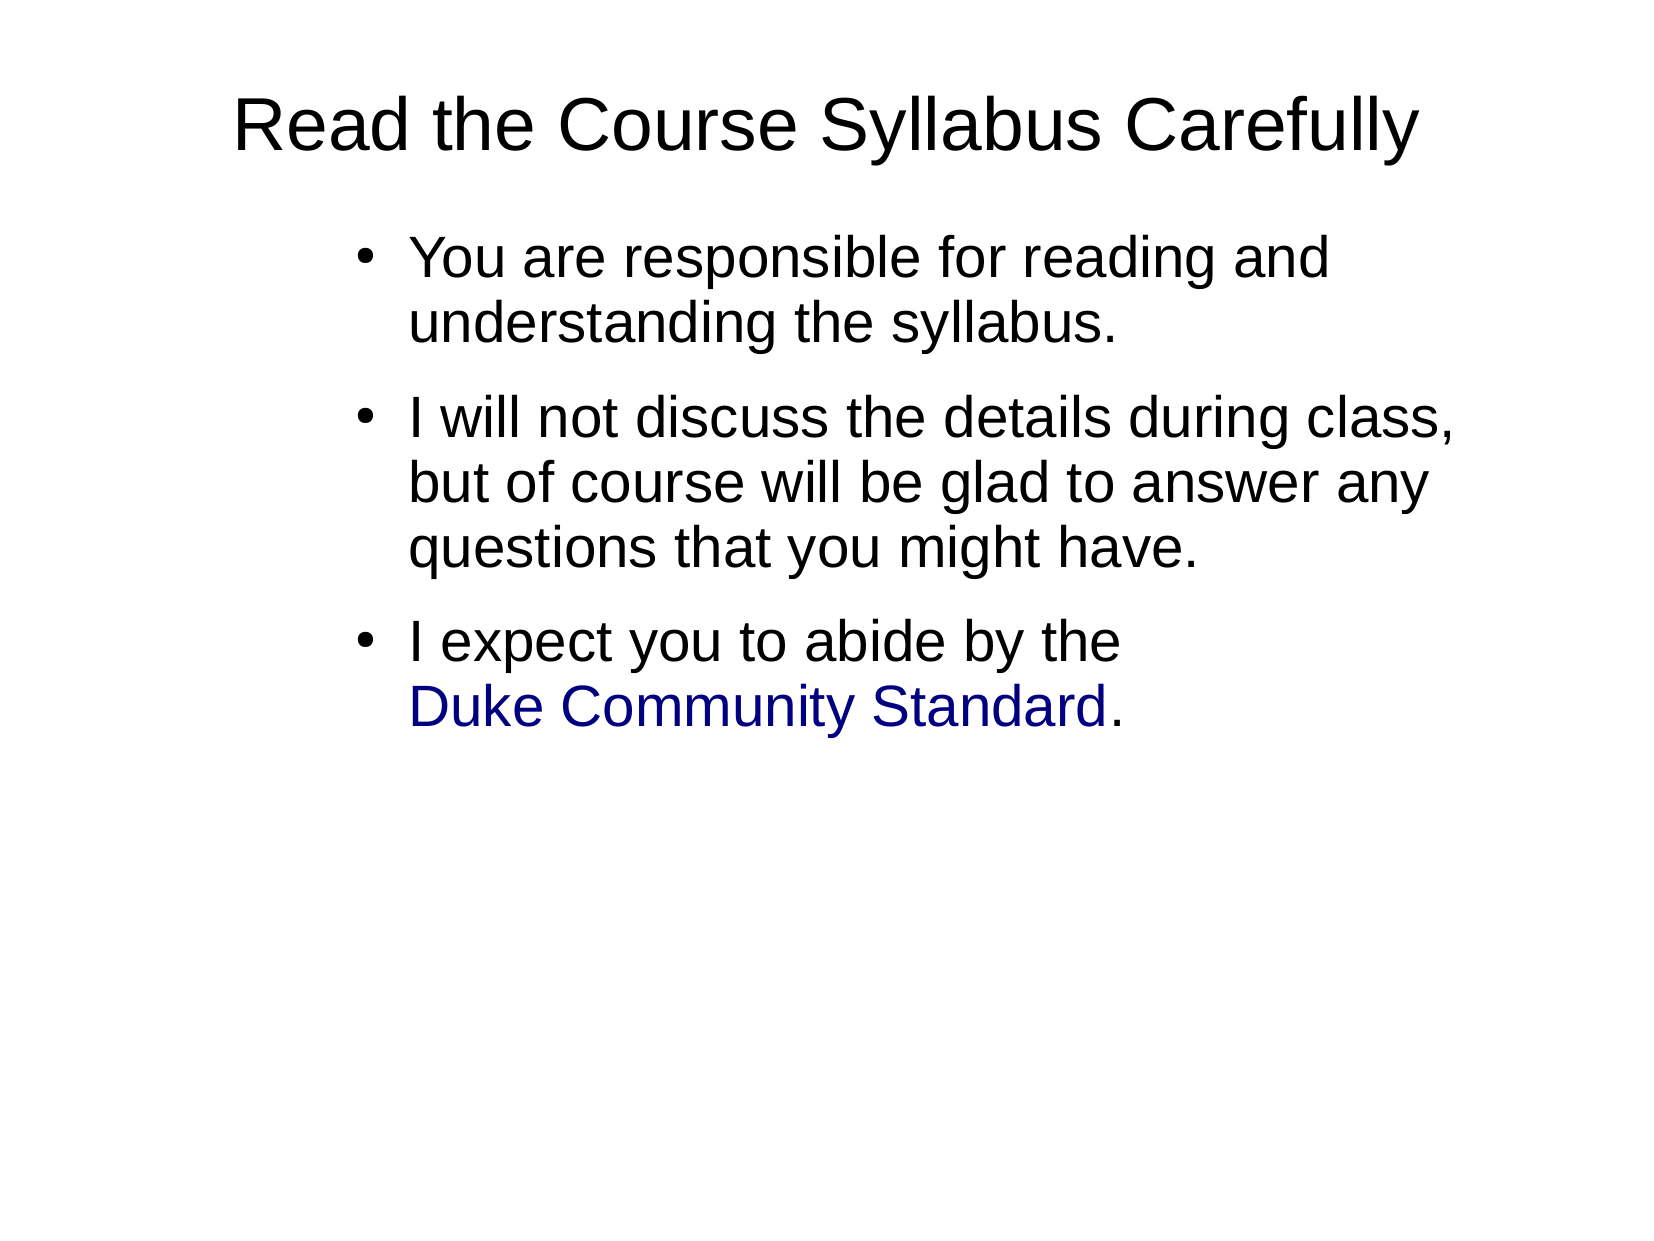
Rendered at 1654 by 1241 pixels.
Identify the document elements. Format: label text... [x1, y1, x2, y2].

title Read the Course Syllabus Carefully [82, 0, 1571, 250]
list You are responsible for reading and understanding the syllabus. I will not discuss the details during class, but of course will be glad to answer any questions that you might have. I expect you to abide by the Duke Community Standard. [337, 225, 1493, 751]
